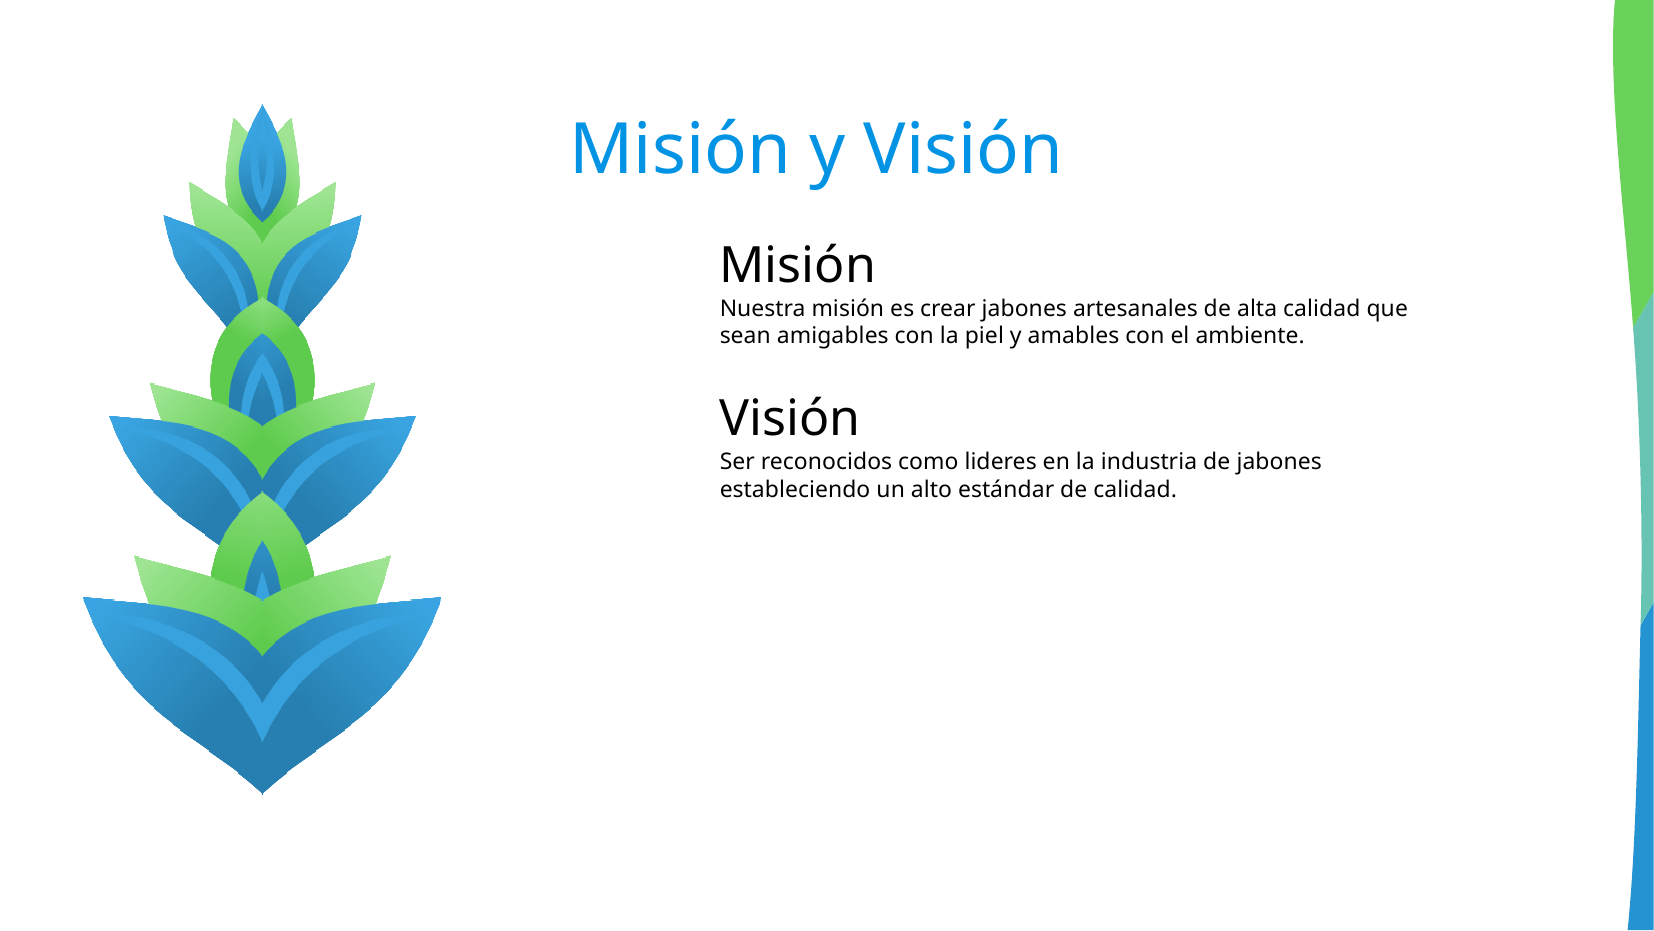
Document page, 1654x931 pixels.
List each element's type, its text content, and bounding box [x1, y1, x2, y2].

picture [83, 104, 441, 796]
text_box Misión y Visión [555, 95, 1654, 196]
text_box Ser reconocidos como lideres en la industria de jabones estableciendo un alto estándar de calidad. [705, 439, 1471, 510]
text_box Visión [705, 378, 1471, 439]
text_box Misión [705, 224, 1471, 286]
text_box Nuestra misión es crear jabones artesanales de alta calidad que sean amigables con la piel y amables con el ambiente. [705, 286, 1471, 357]
